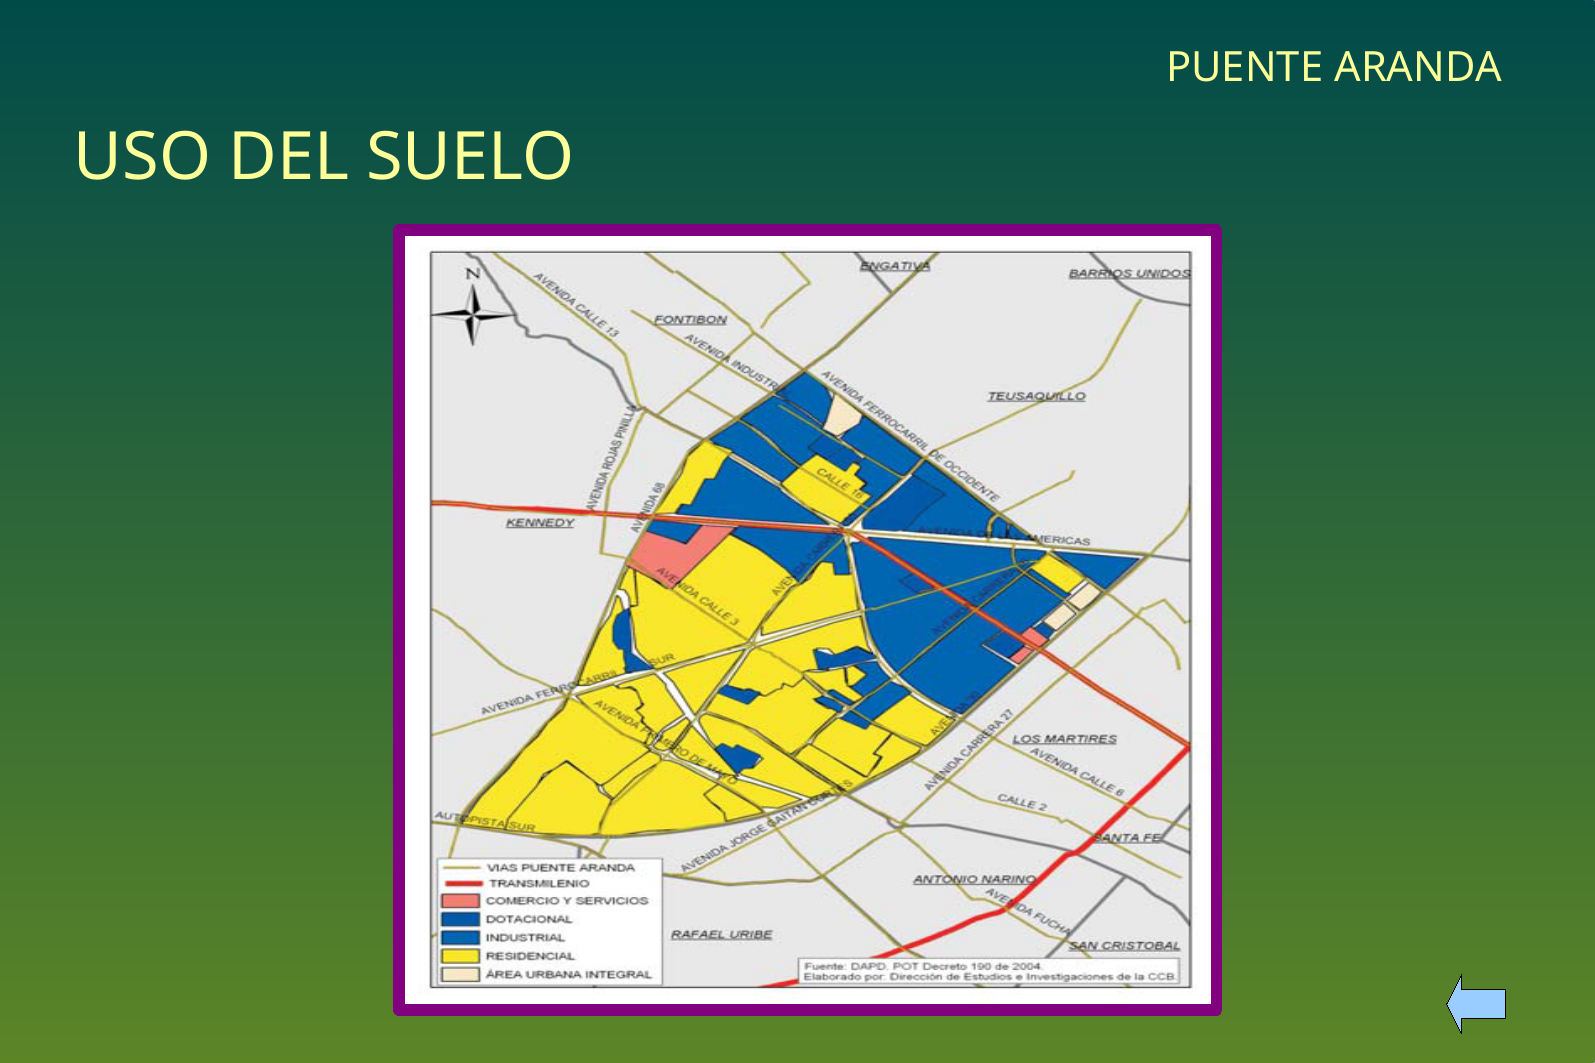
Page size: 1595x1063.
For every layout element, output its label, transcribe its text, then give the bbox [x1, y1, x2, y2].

text_box [1446, 974, 1506, 1034]
text_box USO DEL SUELO [59, 101, 1418, 958]
text_box PUENTE ARANDA [1151, 29, 1565, 91]
title [0, 0, 1595, 1063]
picture [405, 236, 1211, 1004]
